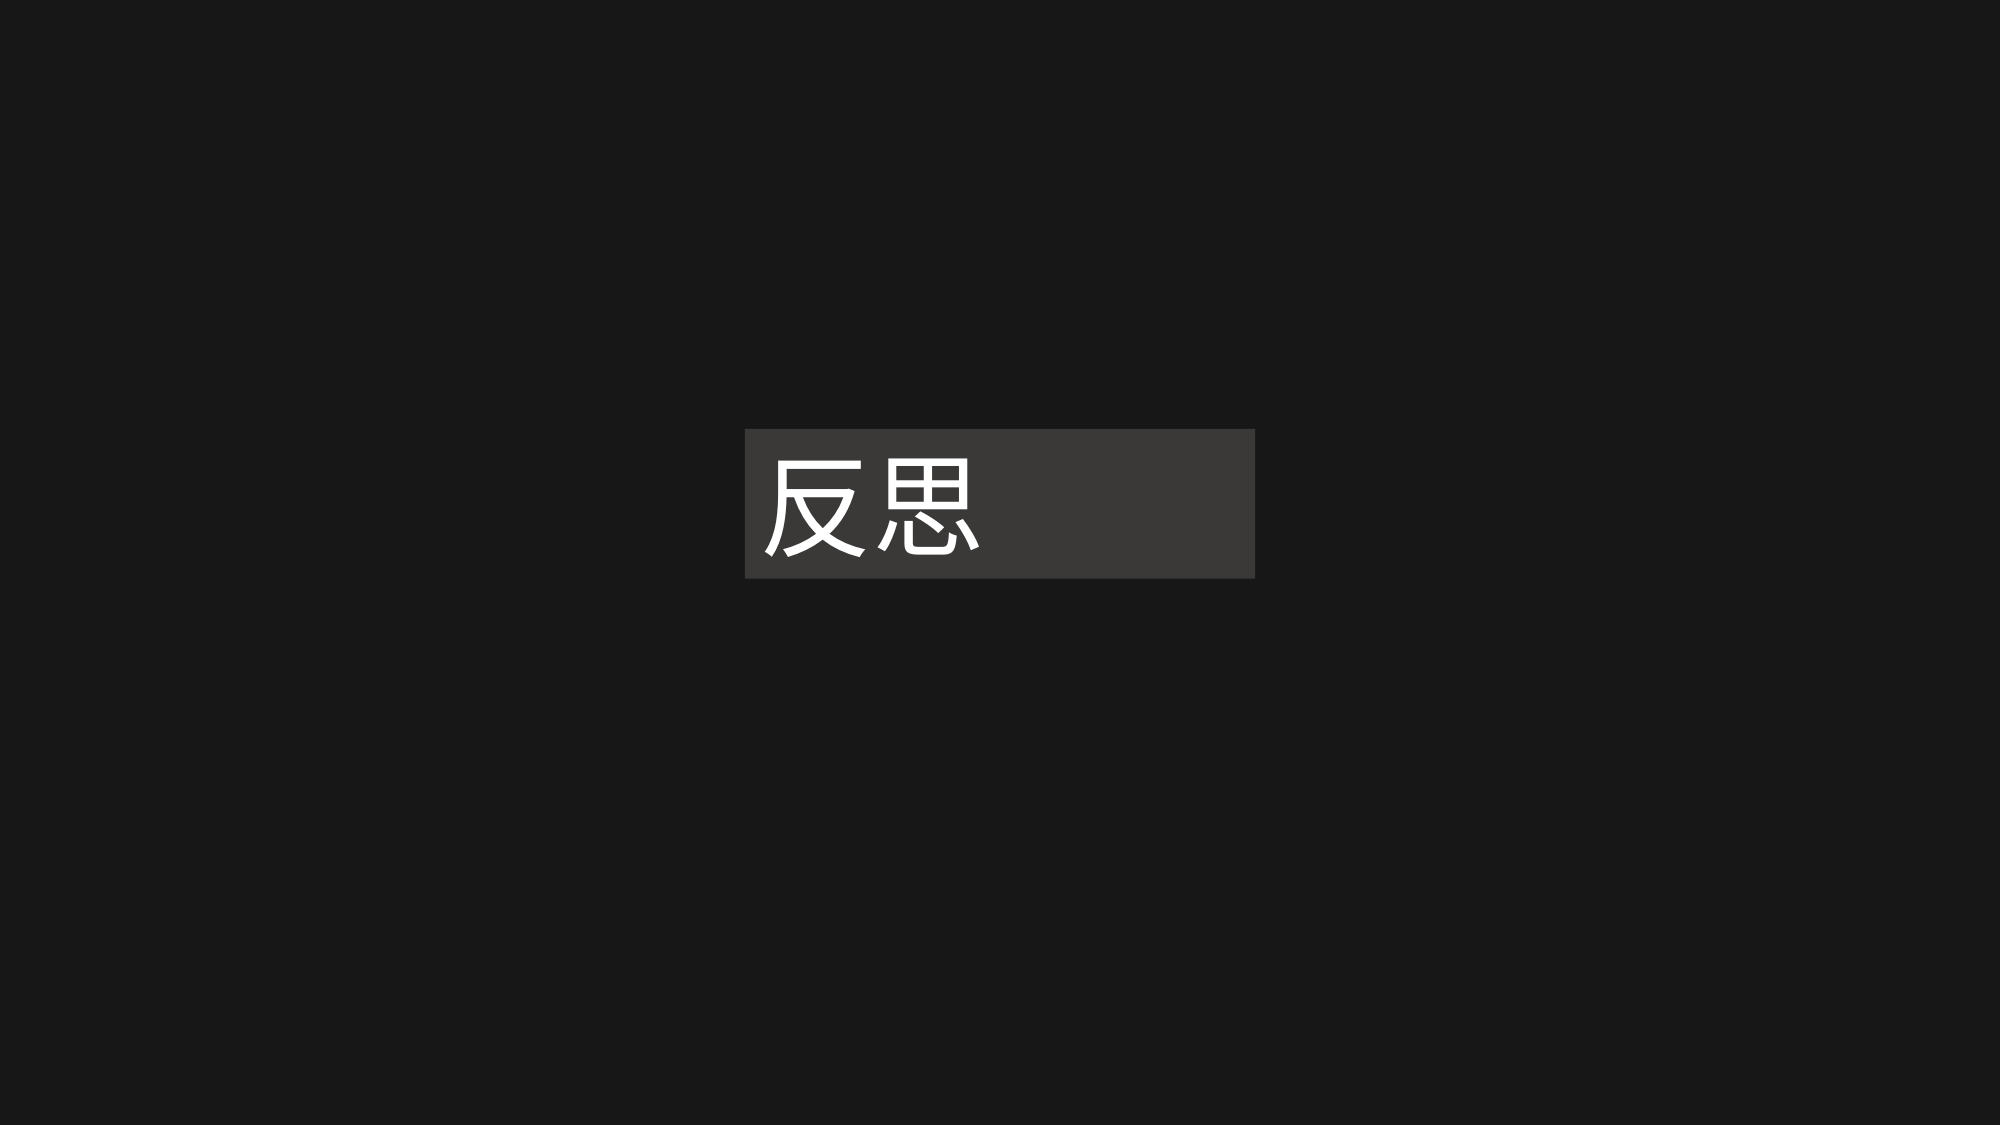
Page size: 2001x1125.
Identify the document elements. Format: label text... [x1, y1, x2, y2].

text_box 反思 [744, 428, 1256, 579]
